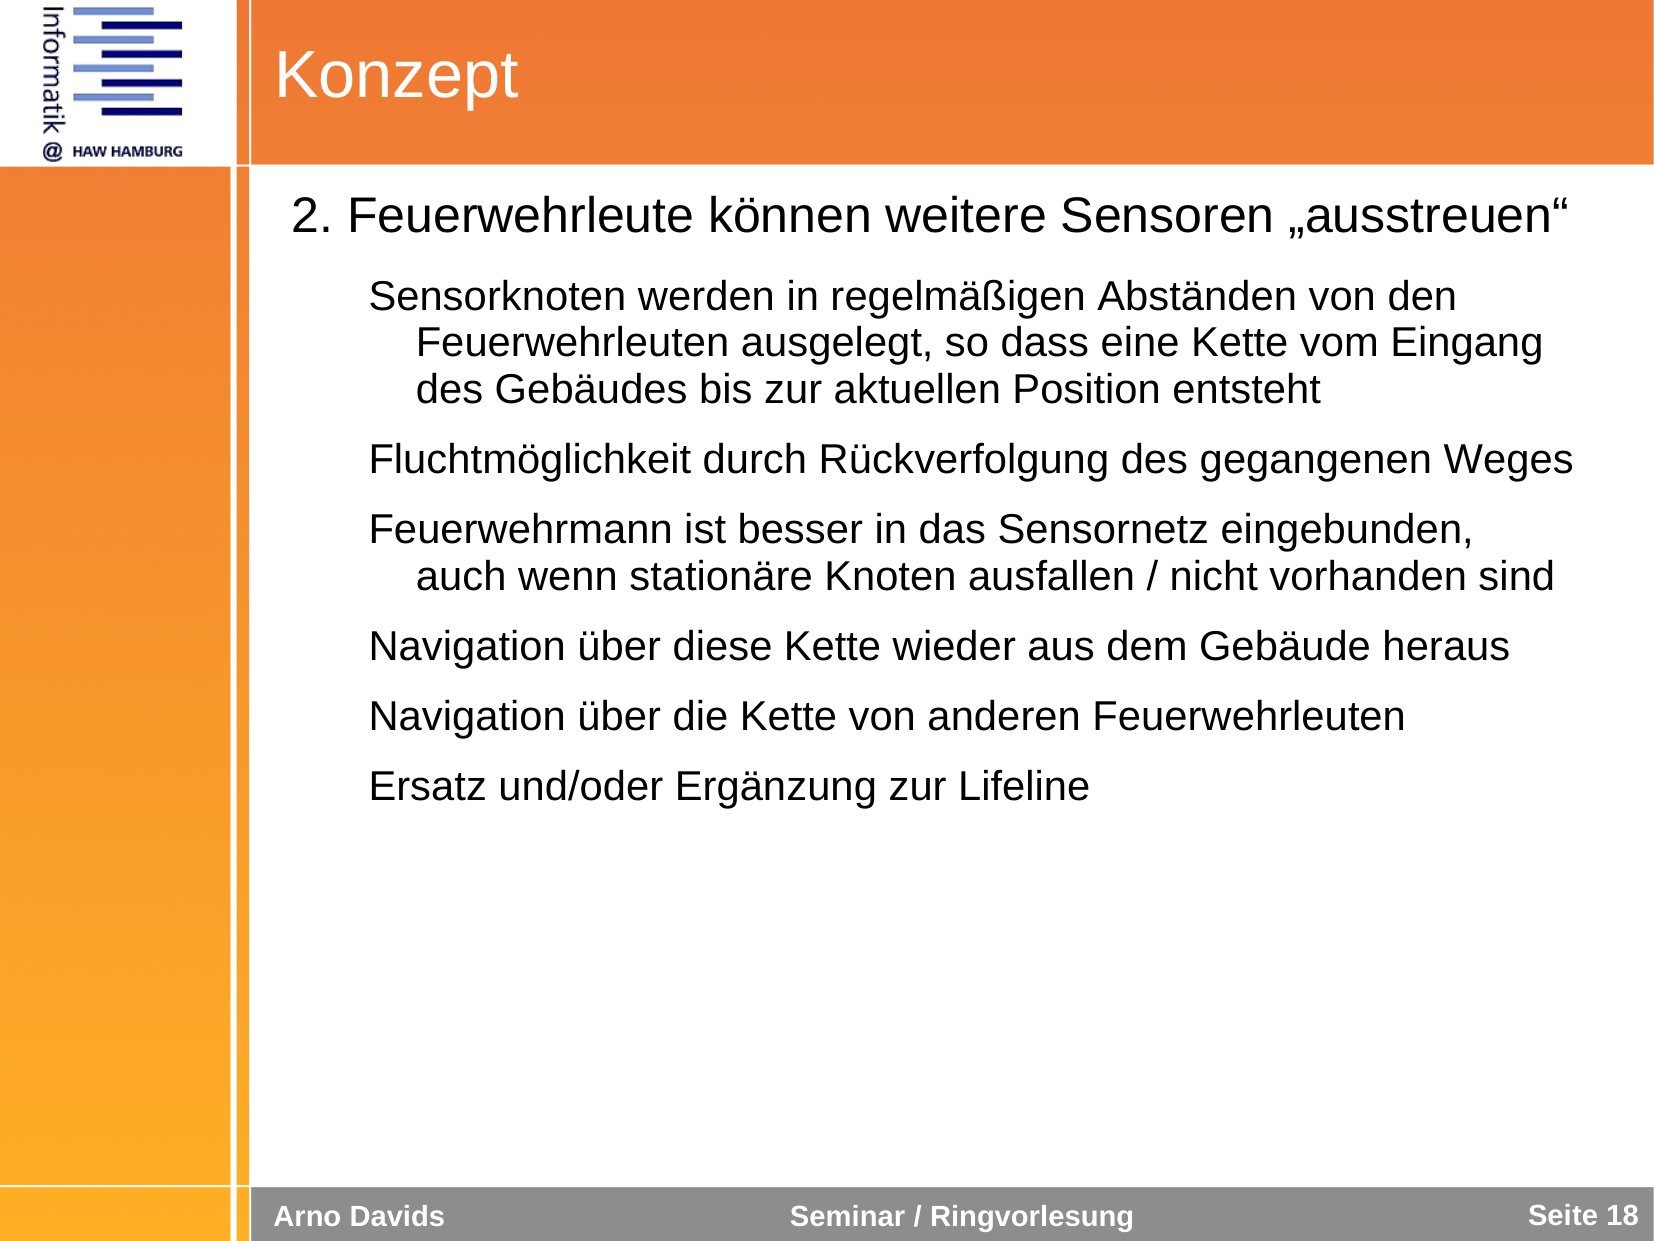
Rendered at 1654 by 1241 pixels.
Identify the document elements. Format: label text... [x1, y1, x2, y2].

picture [43, 5, 186, 162]
title Konzept [274, 11, 1651, 137]
list 2. Feuerwehrleute können weitere Sensoren „ausstreuen“ Sensorknoten werden in regelmäßigen Abständen von den Feuerwehrleuten ausgelegt, so dass eine Kette vom Eingang des Gebäudes bis zur aktuellen Position entsteht Fluchtmöglichkeit durch Rückverfolgung des gegangenen Weges Feuerwehrmann ist besser in das Sensornetz eingebunden, auch wenn stationäre Knoten ausfallen / nicht vorhanden sind Navigation über diese Kette wieder aus dem Gebäude heraus Navigation über die Kette von anderen Feuerwehrleuten Ersatz und/oder Ergänzung zur Lifeline [274, 187, 1576, 1160]
picture [0, 0, 1654, 1241]
